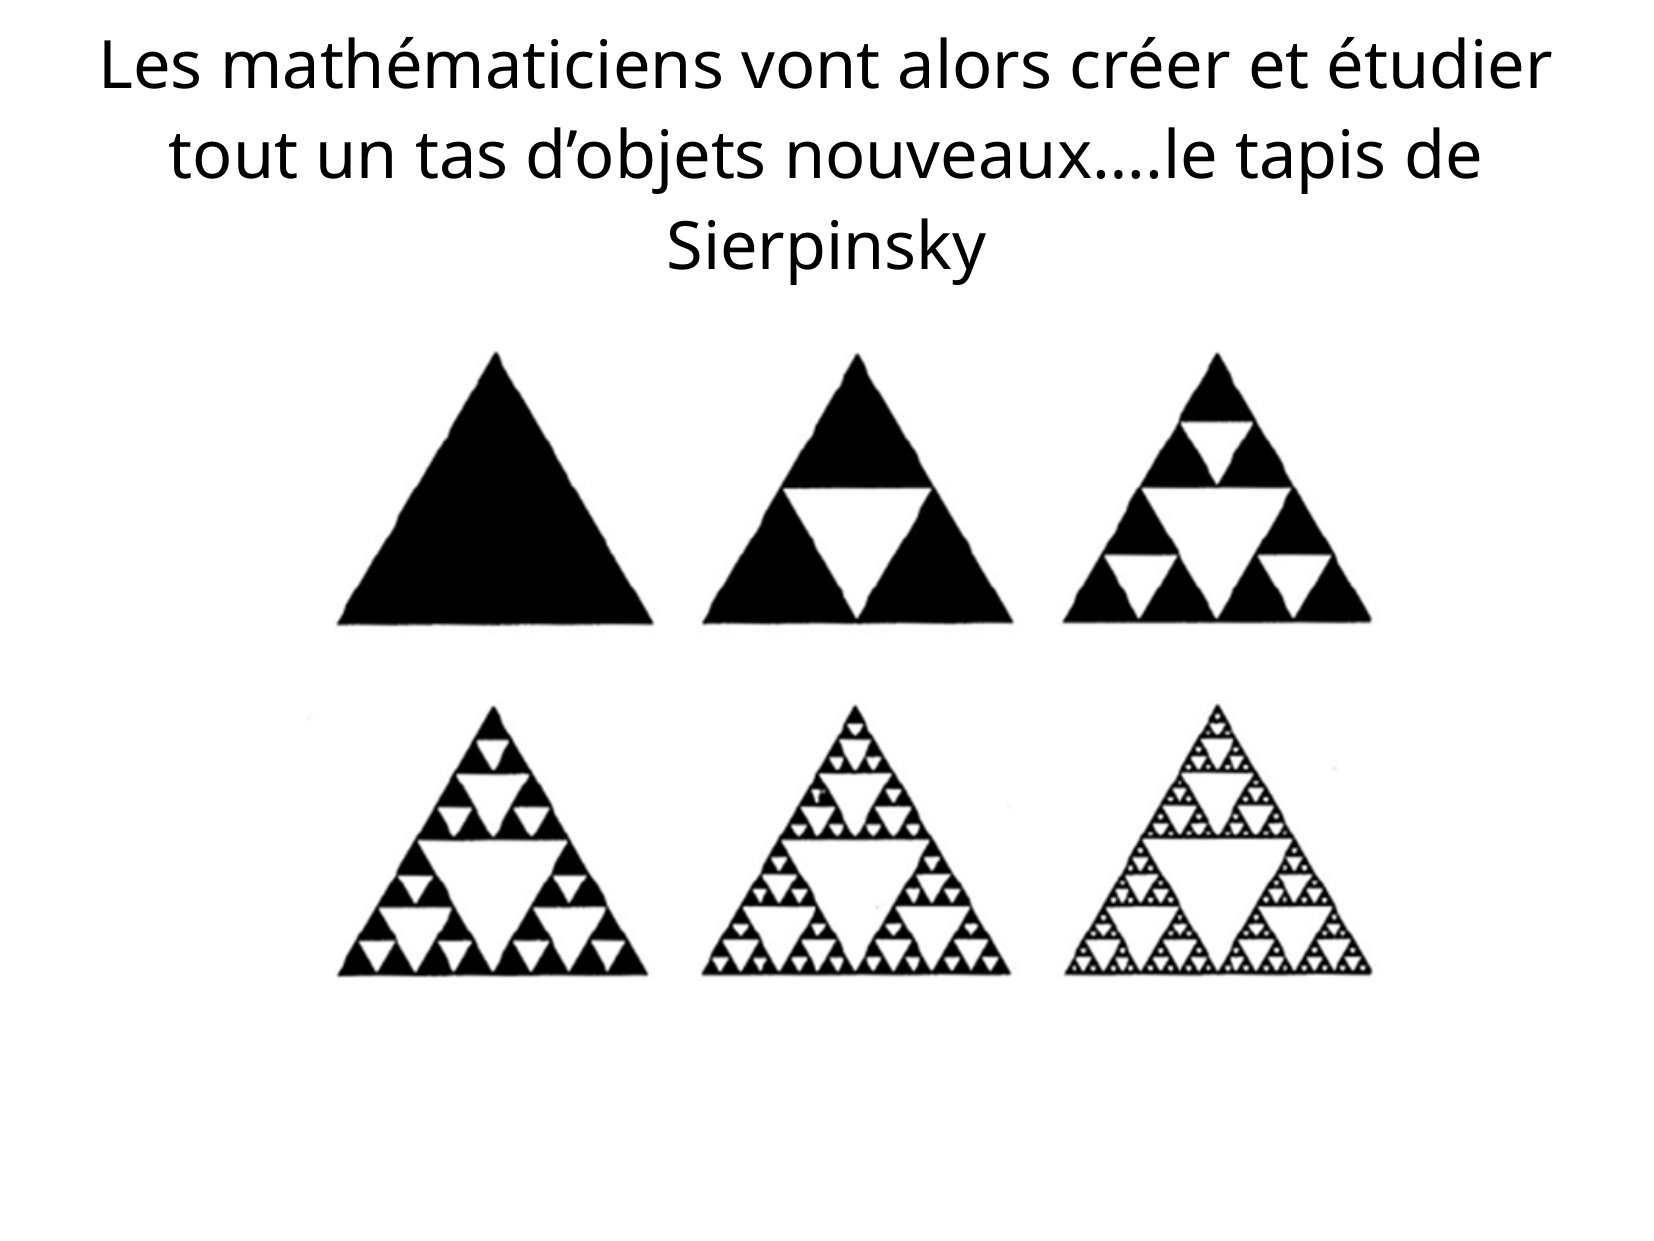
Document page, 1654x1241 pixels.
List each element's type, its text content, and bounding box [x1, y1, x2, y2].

title Les mathématiciens vont alors créer et étudier tout un tas d’objets nouveaux….le tapis de Sierpinsky [82, 19, 1571, 287]
picture [294, 339, 1388, 979]
